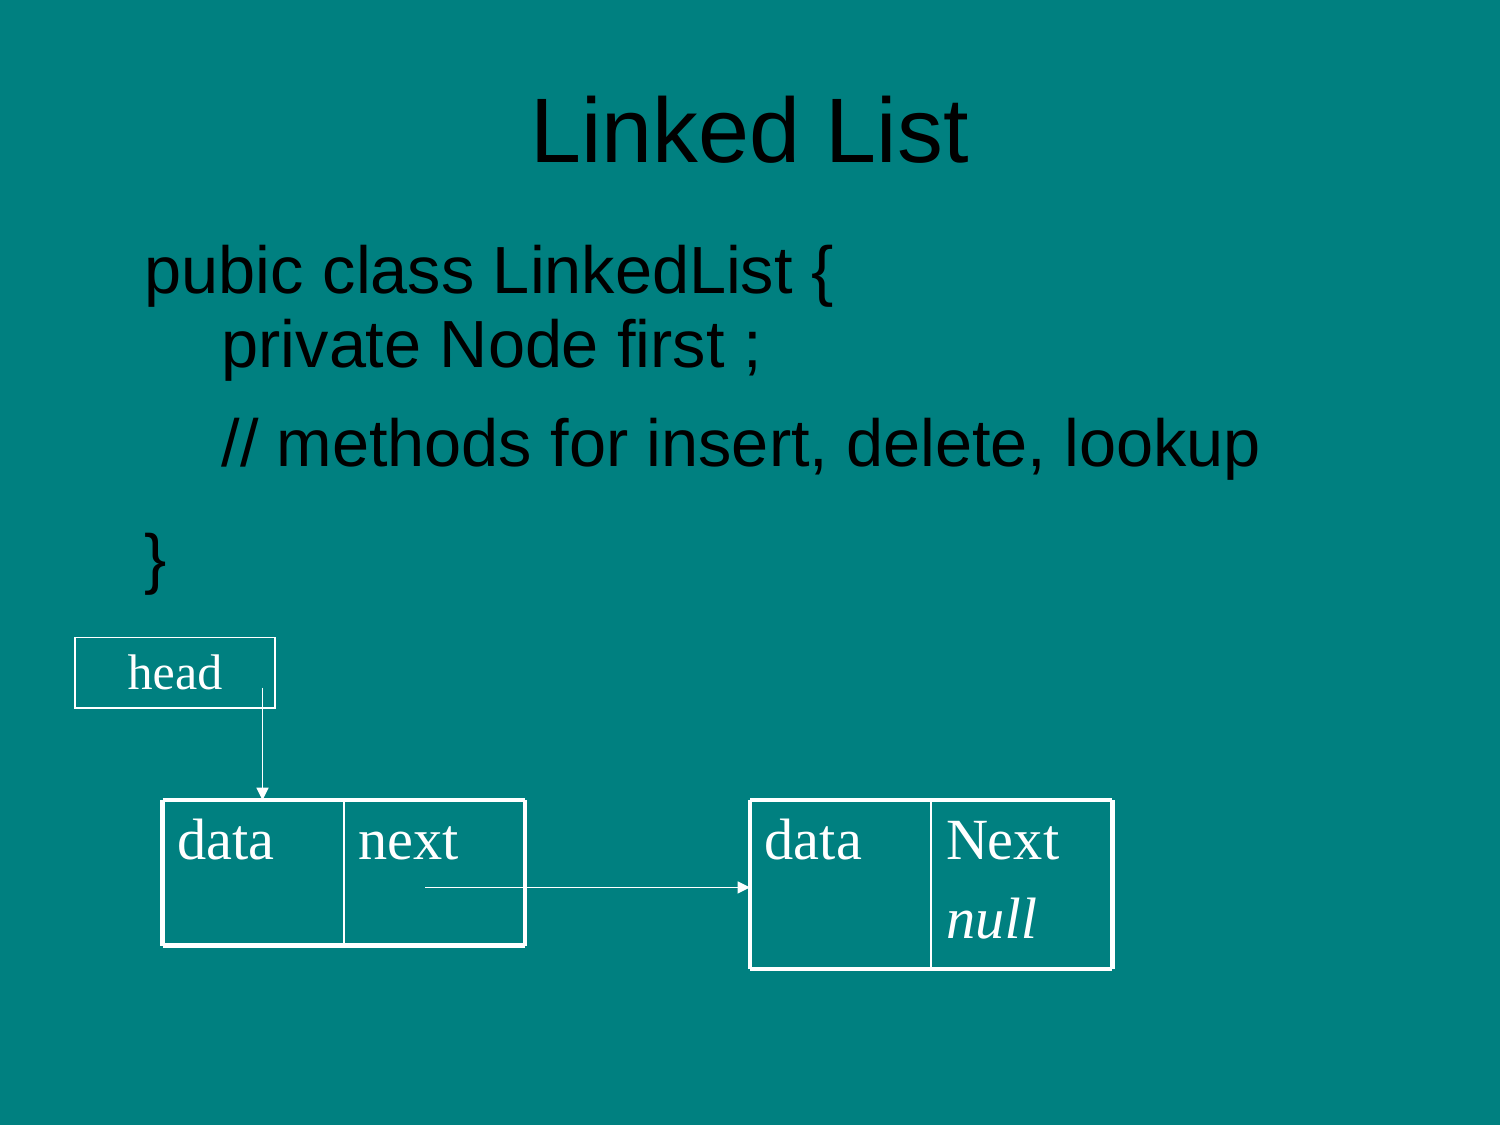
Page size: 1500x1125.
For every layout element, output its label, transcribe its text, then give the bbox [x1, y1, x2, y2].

text_box head [74, 637, 276, 709]
list pubic class LinkedList { private Node first ; // methods for insert, delete, lookup } [112, 224, 1388, 637]
title Linked List [112, 66, 1388, 196]
text_box data [165, 802, 343, 943]
text_box data [752, 802, 930, 967]
text_box Next null [932, 802, 1110, 967]
text_box next [345, 802, 523, 943]
